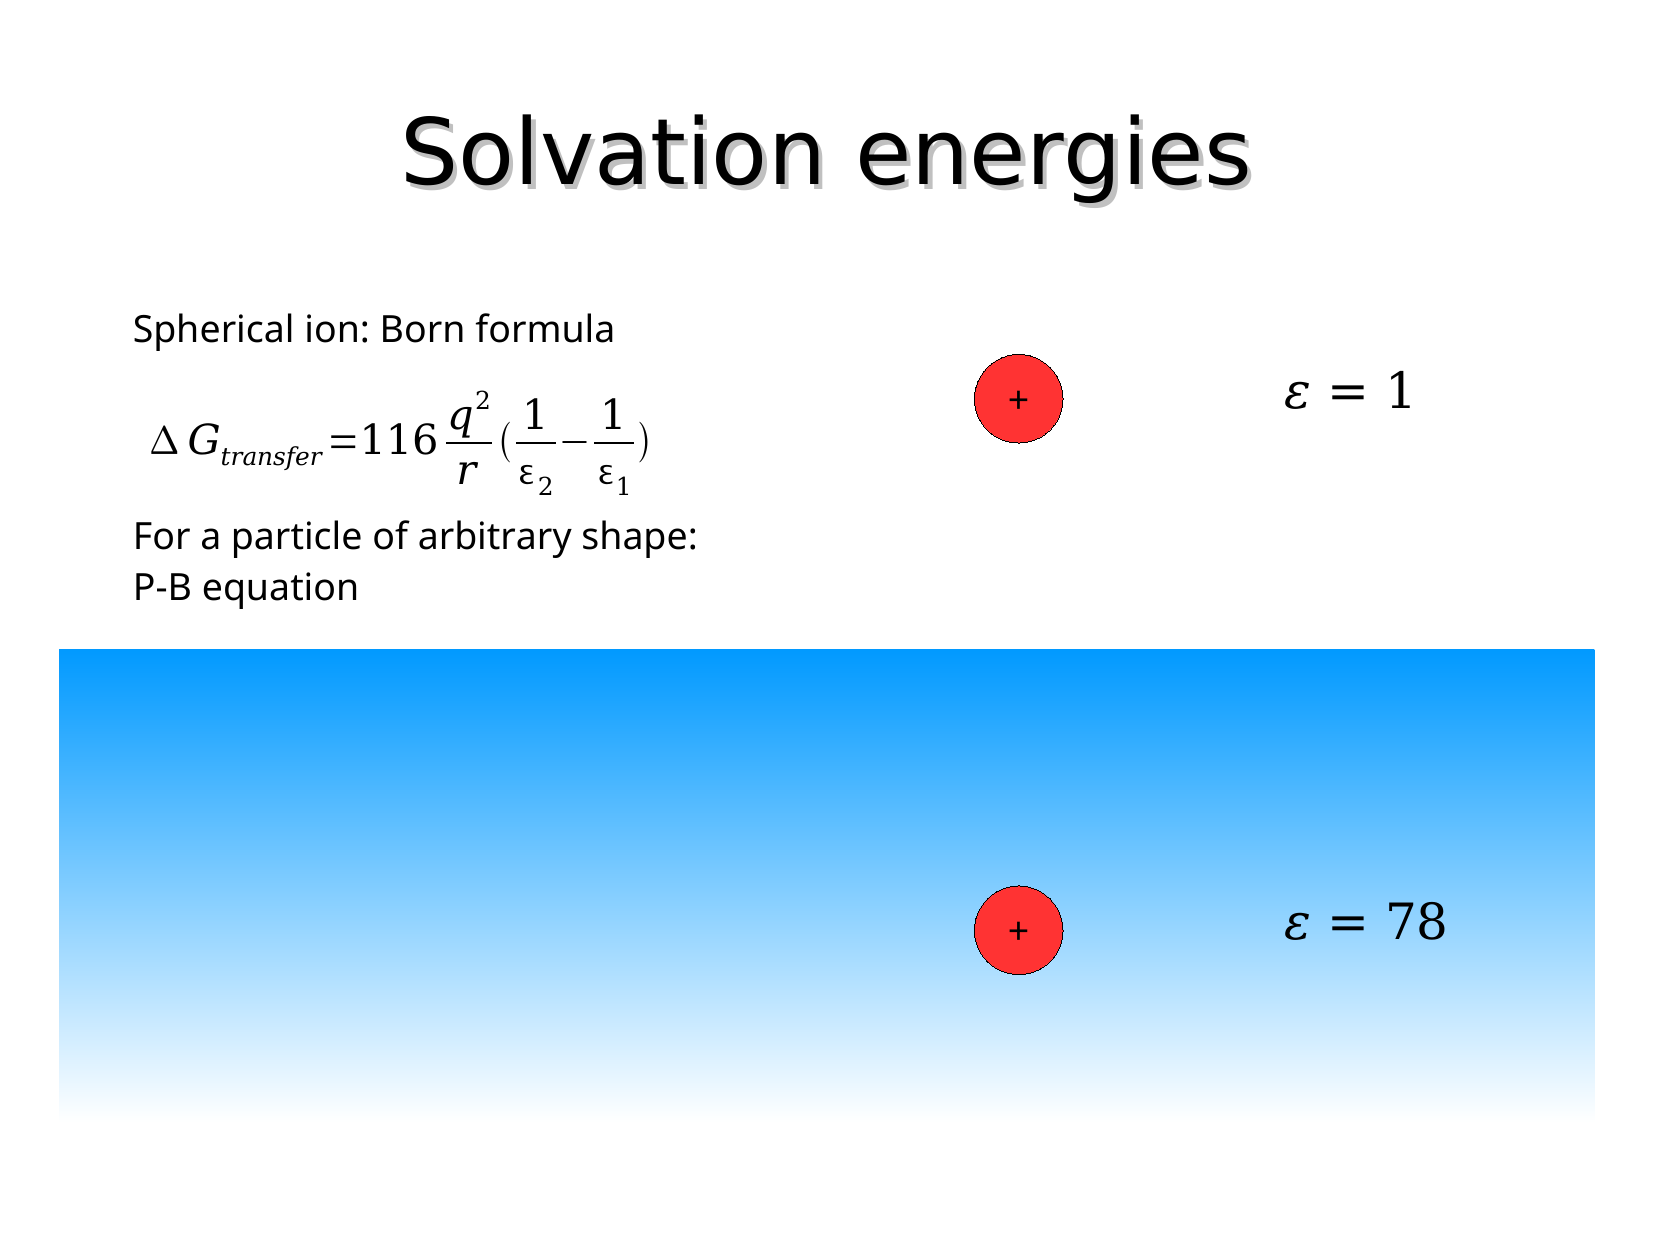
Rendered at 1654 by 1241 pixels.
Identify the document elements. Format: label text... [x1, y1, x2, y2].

text_box + [974, 354, 1064, 444]
title Solvation energies [82, 49, 1571, 257]
text_box + [974, 885, 1064, 975]
text_box ε = 78 [1269, 885, 1506, 959]
chart [144, 385, 658, 501]
text_box For a particle of arbitrary shape: P-B equation [118, 502, 857, 608]
text_box Spherical ion: Born formula [118, 295, 857, 356]
text_box [59, 649, 1595, 1123]
text_box ε = 1 [1269, 354, 1447, 428]
